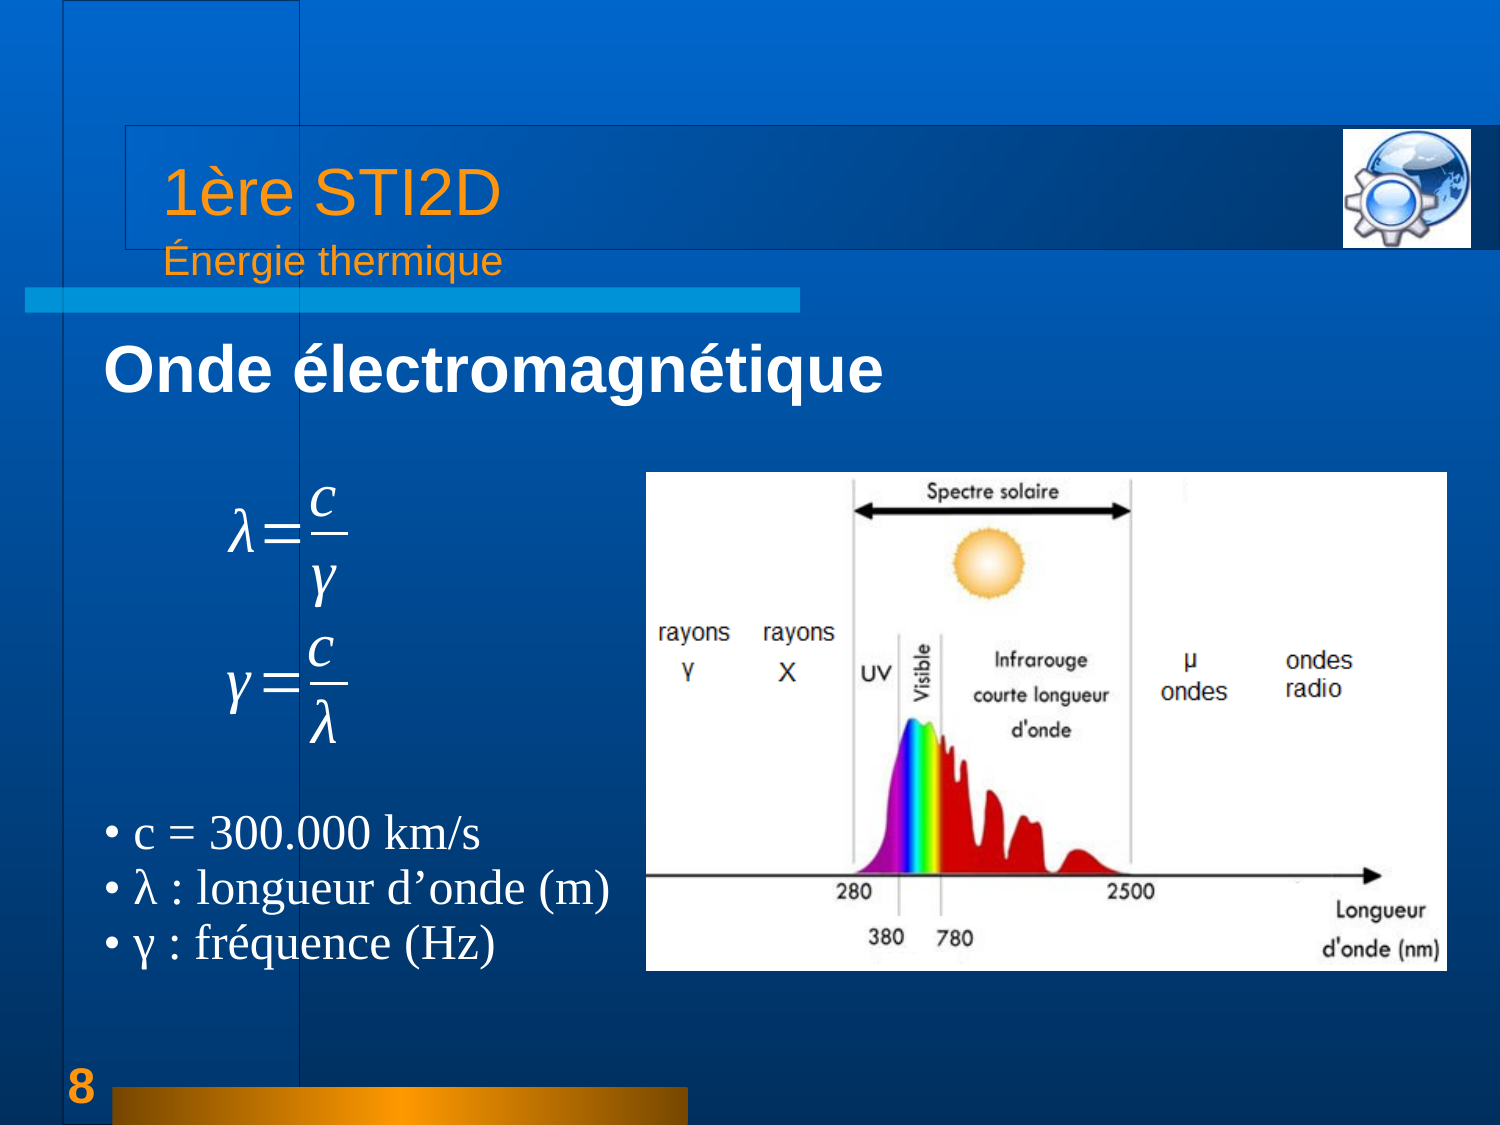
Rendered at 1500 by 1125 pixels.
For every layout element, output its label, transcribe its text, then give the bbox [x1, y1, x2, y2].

text_box Onde électromagnétique [88, 324, 1376, 797]
text_box c = 300.000 km/s λ : longueur d’onde (m) γ : fréquence (Hz) [88, 797, 650, 1057]
chart [218, 460, 358, 757]
picture [1343, 129, 1471, 248]
picture [646, 472, 1447, 971]
